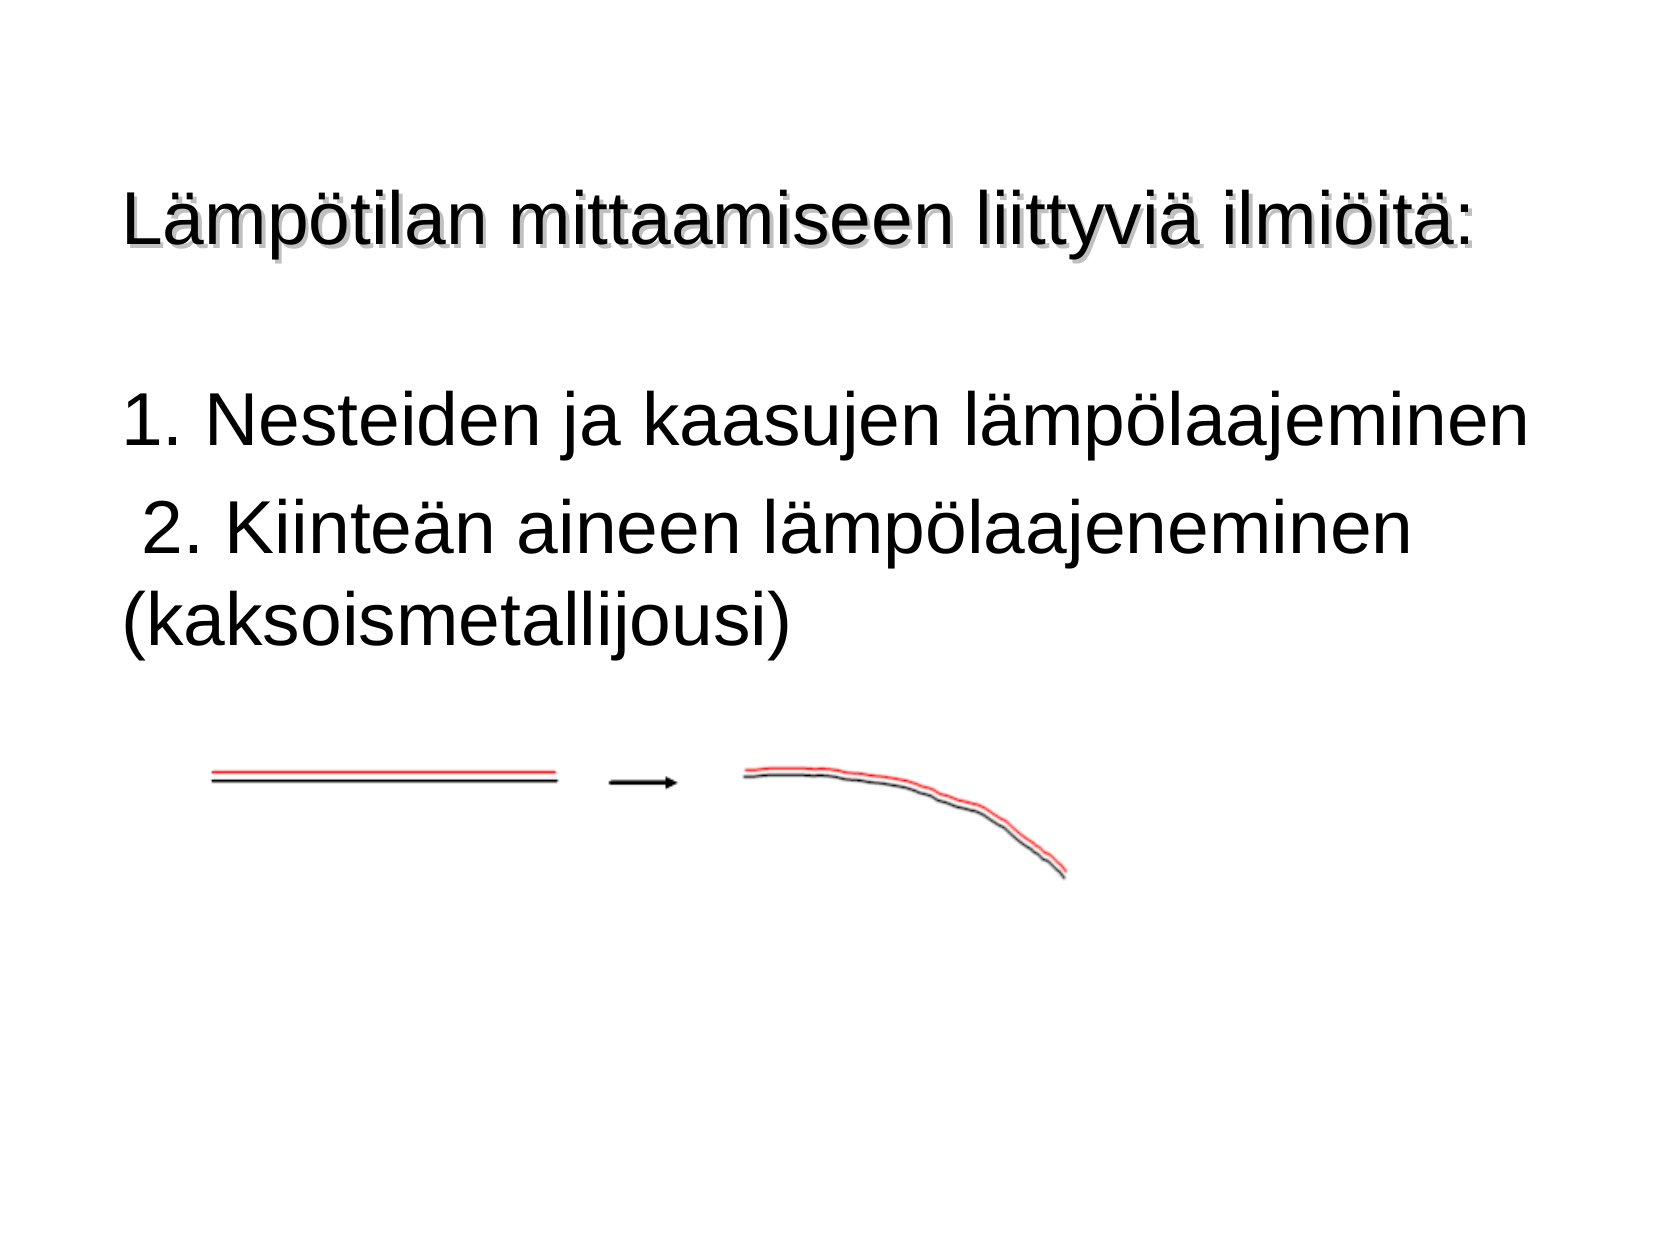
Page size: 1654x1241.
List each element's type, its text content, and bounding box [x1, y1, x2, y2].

picture [177, 671, 1133, 946]
text_box Lämpötilan mittaamiseen liittyviä ilmiöitä: 1. Nesteiden ja kaasujen lämpölaajeminen 2. Kiinteän aineen lämpölaajeneminen (kaksoismetallijousi) [106, 162, 1547, 574]
